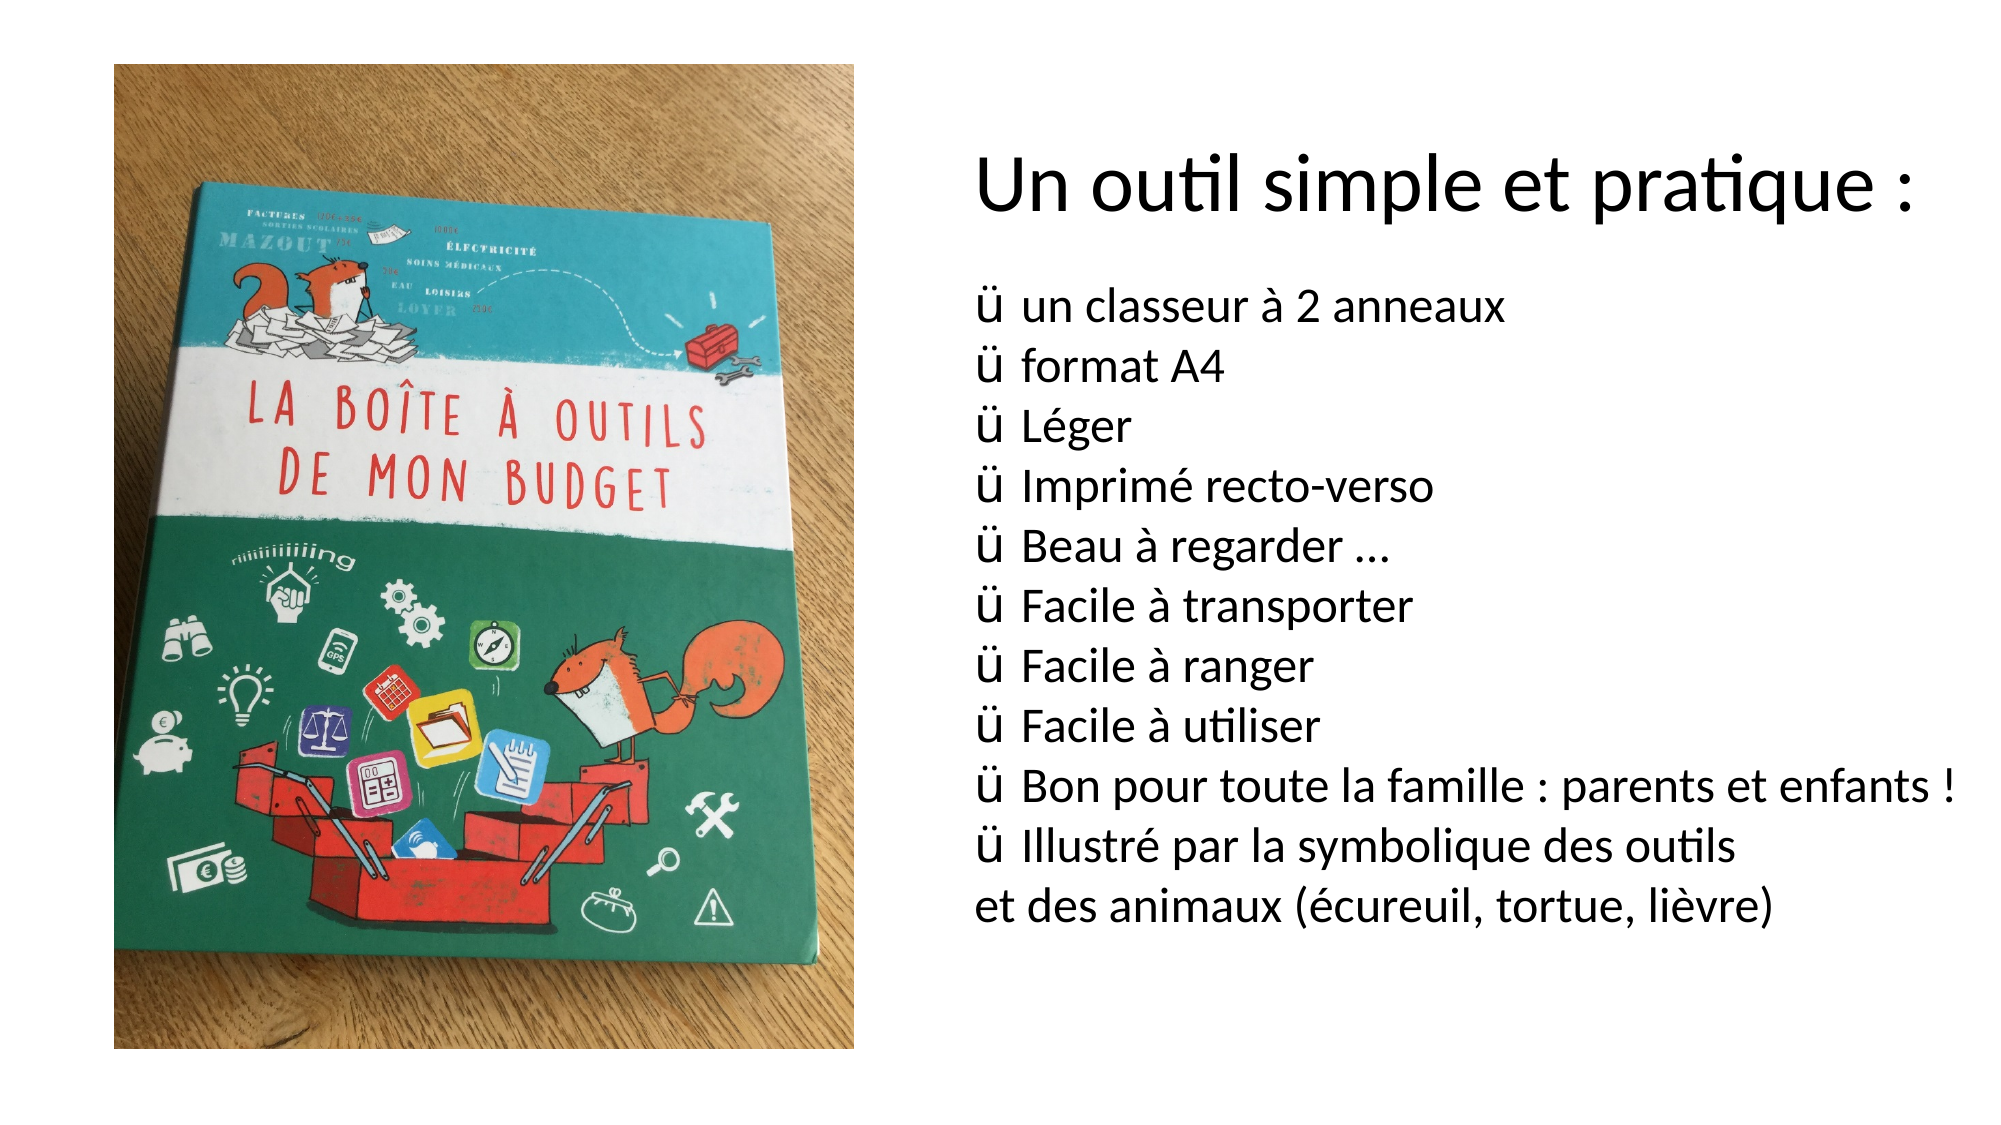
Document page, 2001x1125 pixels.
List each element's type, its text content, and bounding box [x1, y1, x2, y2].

text_box Un outil simple et pratique : un classeur à 2 anneaux format A4 Léger Imprimé recto-verso Beau à regarder … Facile à transporter Facile à ranger Facile à utiliser Bon pour toute la famille : parents et enfants ! Illustré par la symbolique des outils et des animaux (écureuil, tortue, lièvre) [959, 120, 1983, 949]
picture [114, 64, 854, 1049]
